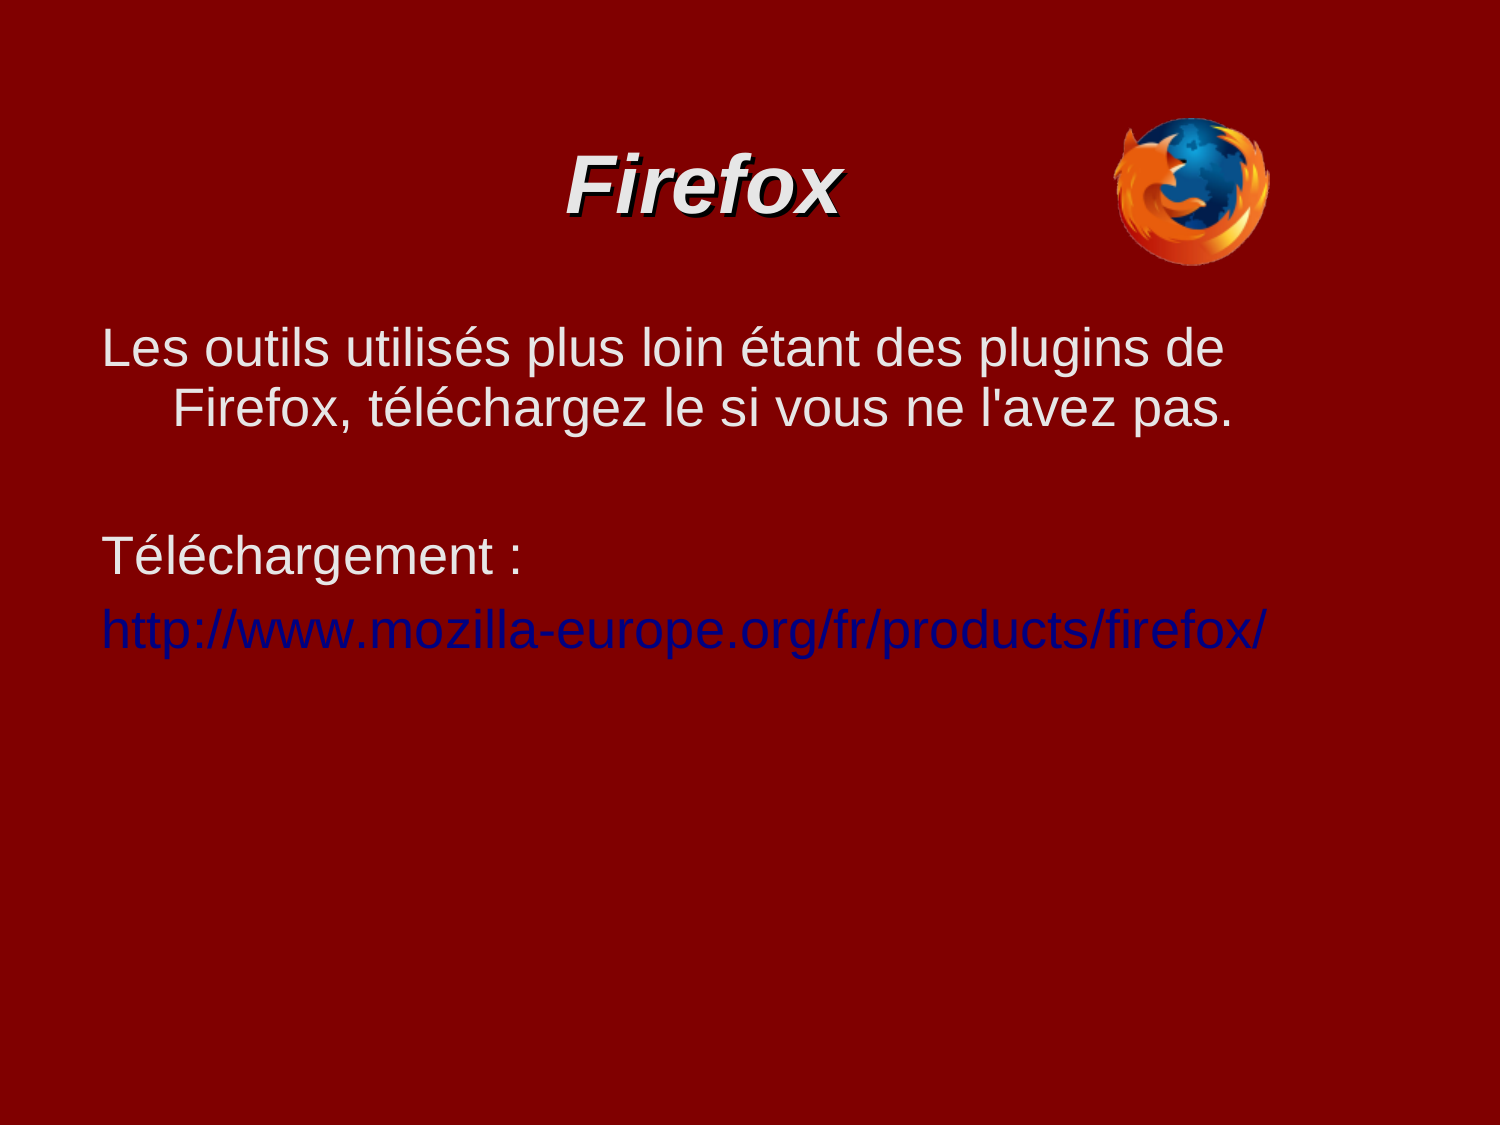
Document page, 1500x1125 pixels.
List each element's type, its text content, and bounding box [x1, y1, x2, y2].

list Les outils utilisés plus loin étant des plugins de Firefox, téléchargez le si vous ne l'avez pas. Téléchargement : http://www.mozilla-europe.org/fr/products/firefox/ [75, 309, 1417, 1044]
title Firefox [66, 59, 1342, 240]
picture [1113, 118, 1270, 266]
